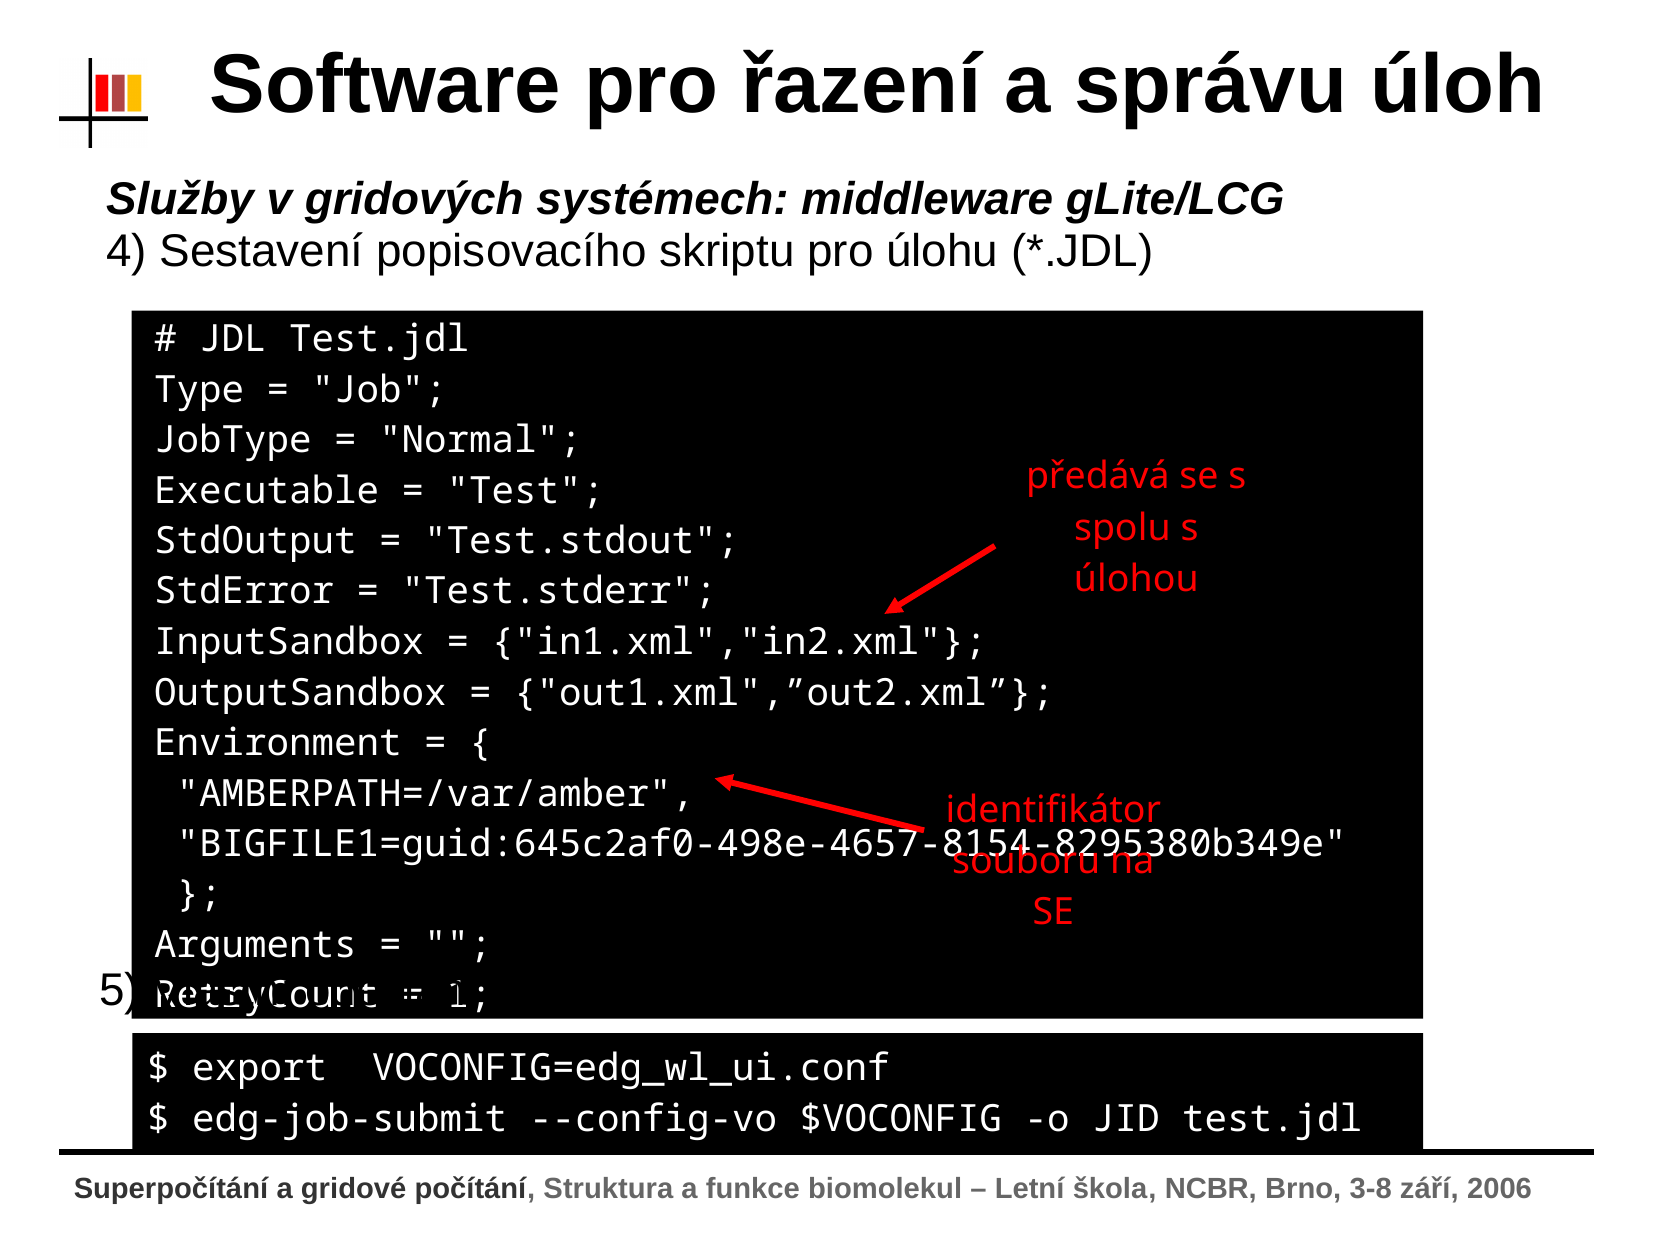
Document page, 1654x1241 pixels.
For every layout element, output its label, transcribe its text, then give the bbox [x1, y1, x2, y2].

text_box předává se s spolu s úlohou [1009, 448, 1263, 548]
text_box # JDL Test.jdl Type = "Job"; JobType = "Normal"; Executable = "Test"; StdOutput = "Test.stdout"; StdError = "Test.stderr"; InputSandbox = {"in1.xml","in2.xml"}; OutputSandbox = {"out1.xml",”out2.xml”}; Environment = { "AMBERPATH=/var/amber", "BIGFILE1=guid:645c2af0-498e-4657-8154-8295380b349e" }; Arguments = ""; RetryCount = 1; [131, 310, 1424, 960]
text_box identifikátor souboru na SE [926, 782, 1180, 882]
text_box Software pro řazení a správu úloh [194, 29, 1595, 171]
text_box Služby v gridových systémech: middleware gLite/LCG 4) Sestavení popisovacího skriptu pro úlohu (*.JDL) [91, 165, 1568, 523]
picture [59, 58, 148, 148]
text_box Superpočítání a gridové počítání, Struktura a funkce biomolekul – Letní škola, NCBR, Brno, 3-8 září, 2006 [59, 1151, 1558, 1214]
text_box 5) Vlastní odeslání úlohy do gridu (edg-job-submit) [84, 956, 1142, 1040]
text_box $ export VOCONFIG=edg_wl_ui.conf $ edg-job-submit --config-vo $VOCONFIG -o JID test.jdl [132, 1033, 1424, 1136]
